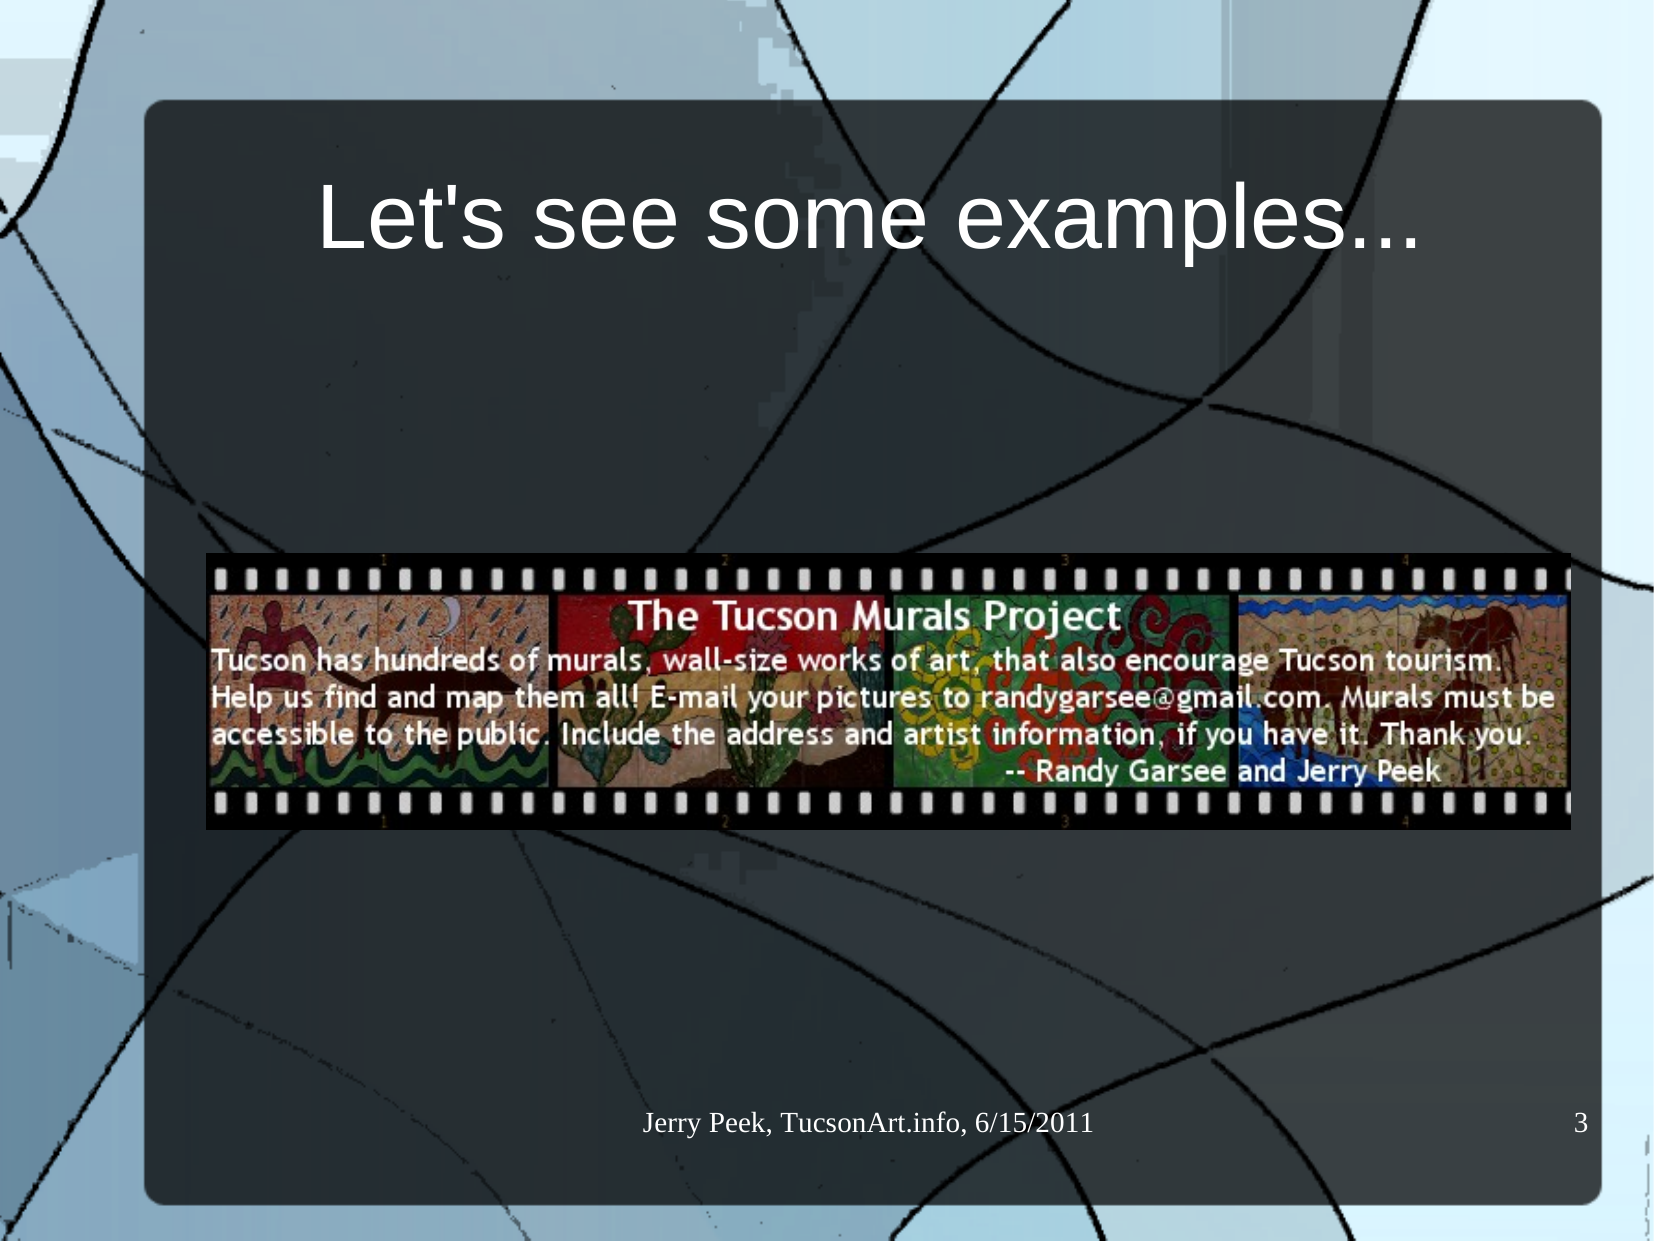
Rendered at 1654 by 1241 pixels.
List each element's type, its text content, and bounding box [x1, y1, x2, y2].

picture [0, 0, 1654, 1241]
title Let's see some examples... [159, 108, 1583, 325]
